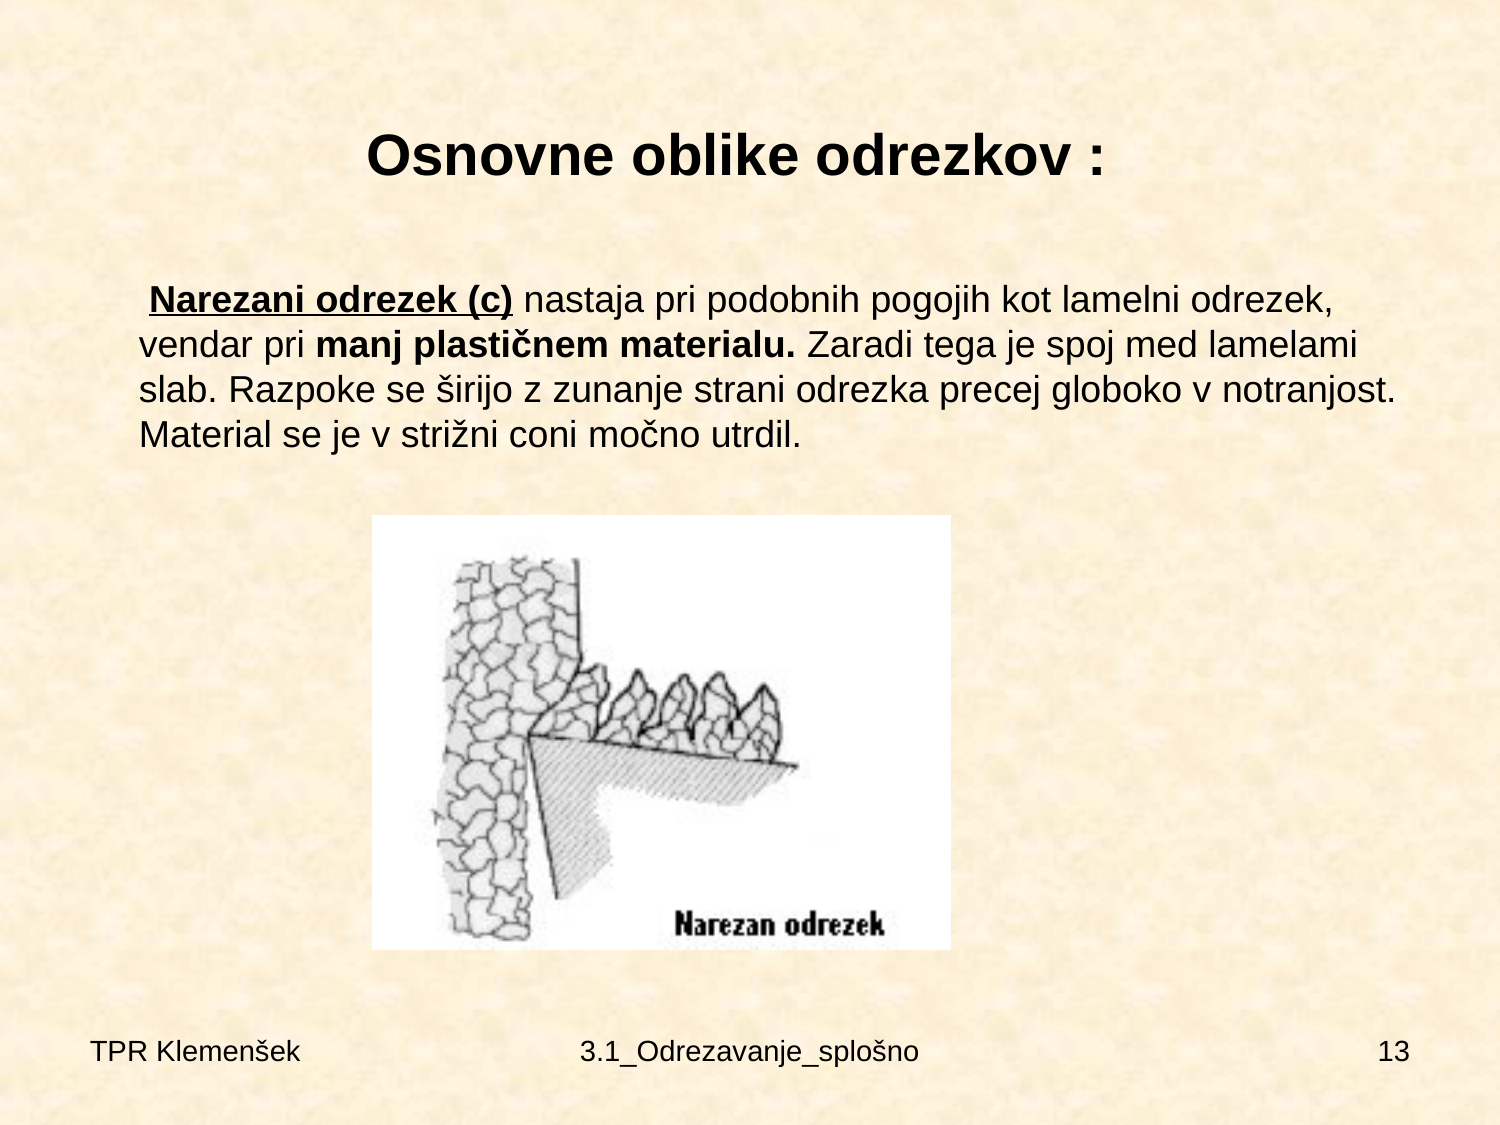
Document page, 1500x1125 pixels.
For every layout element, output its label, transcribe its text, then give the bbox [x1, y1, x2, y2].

text_box <number> [1074, 1024, 1426, 1103]
text_box TPR Klemenšek [74, 1024, 426, 1103]
text_box 3.1_Odrezavanje_splošno [512, 1024, 988, 1103]
picture [0, 0, 1500, 1125]
title Osnovne oblike odrezkov : [75, 45, 1426, 233]
text_box Narezani odrezek (c) nastaja pri podobnih pogojih kot lamelni odrezek, vendar pri manj plastičnem materialu. Zaradi tega je spoj med lamelami slab. Razpoke se širijo z zunanje strani odrezka precej globoko v notranjost. Material se je v strižni coni močno utrdil. [123, 267, 1447, 463]
